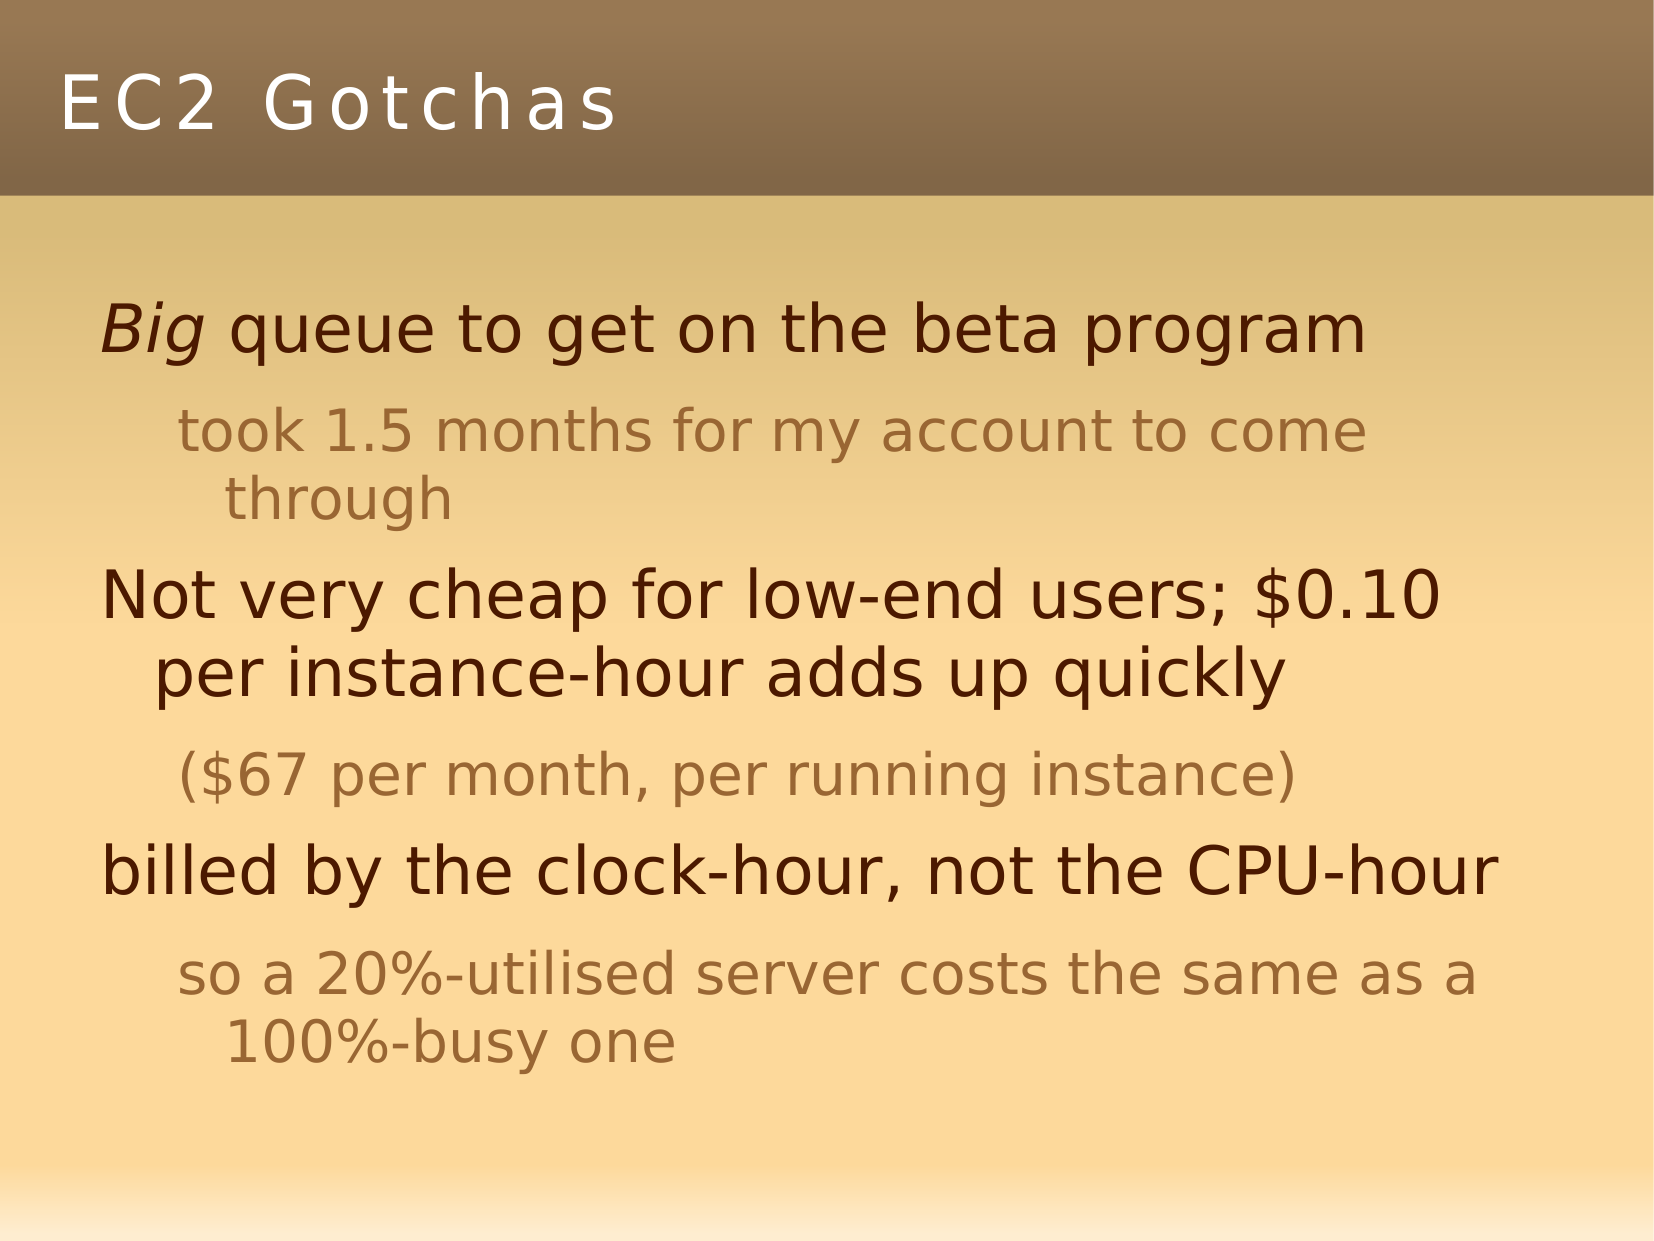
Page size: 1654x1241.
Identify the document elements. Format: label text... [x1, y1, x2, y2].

picture [0, 0, 1654, 1241]
title EC2 Gotchas [59, 29, 1595, 178]
list Big queue to get on the beta program took 1.5 months for my account to come through Not very cheap for low-end users; $0.10 per instance-hour adds up quickly ($67 per month, per running instance) billed by the clock-hour, not the CPU-hour so a 20%-utilised server costs the same as a 100%-busy one [82, 290, 1571, 1094]
